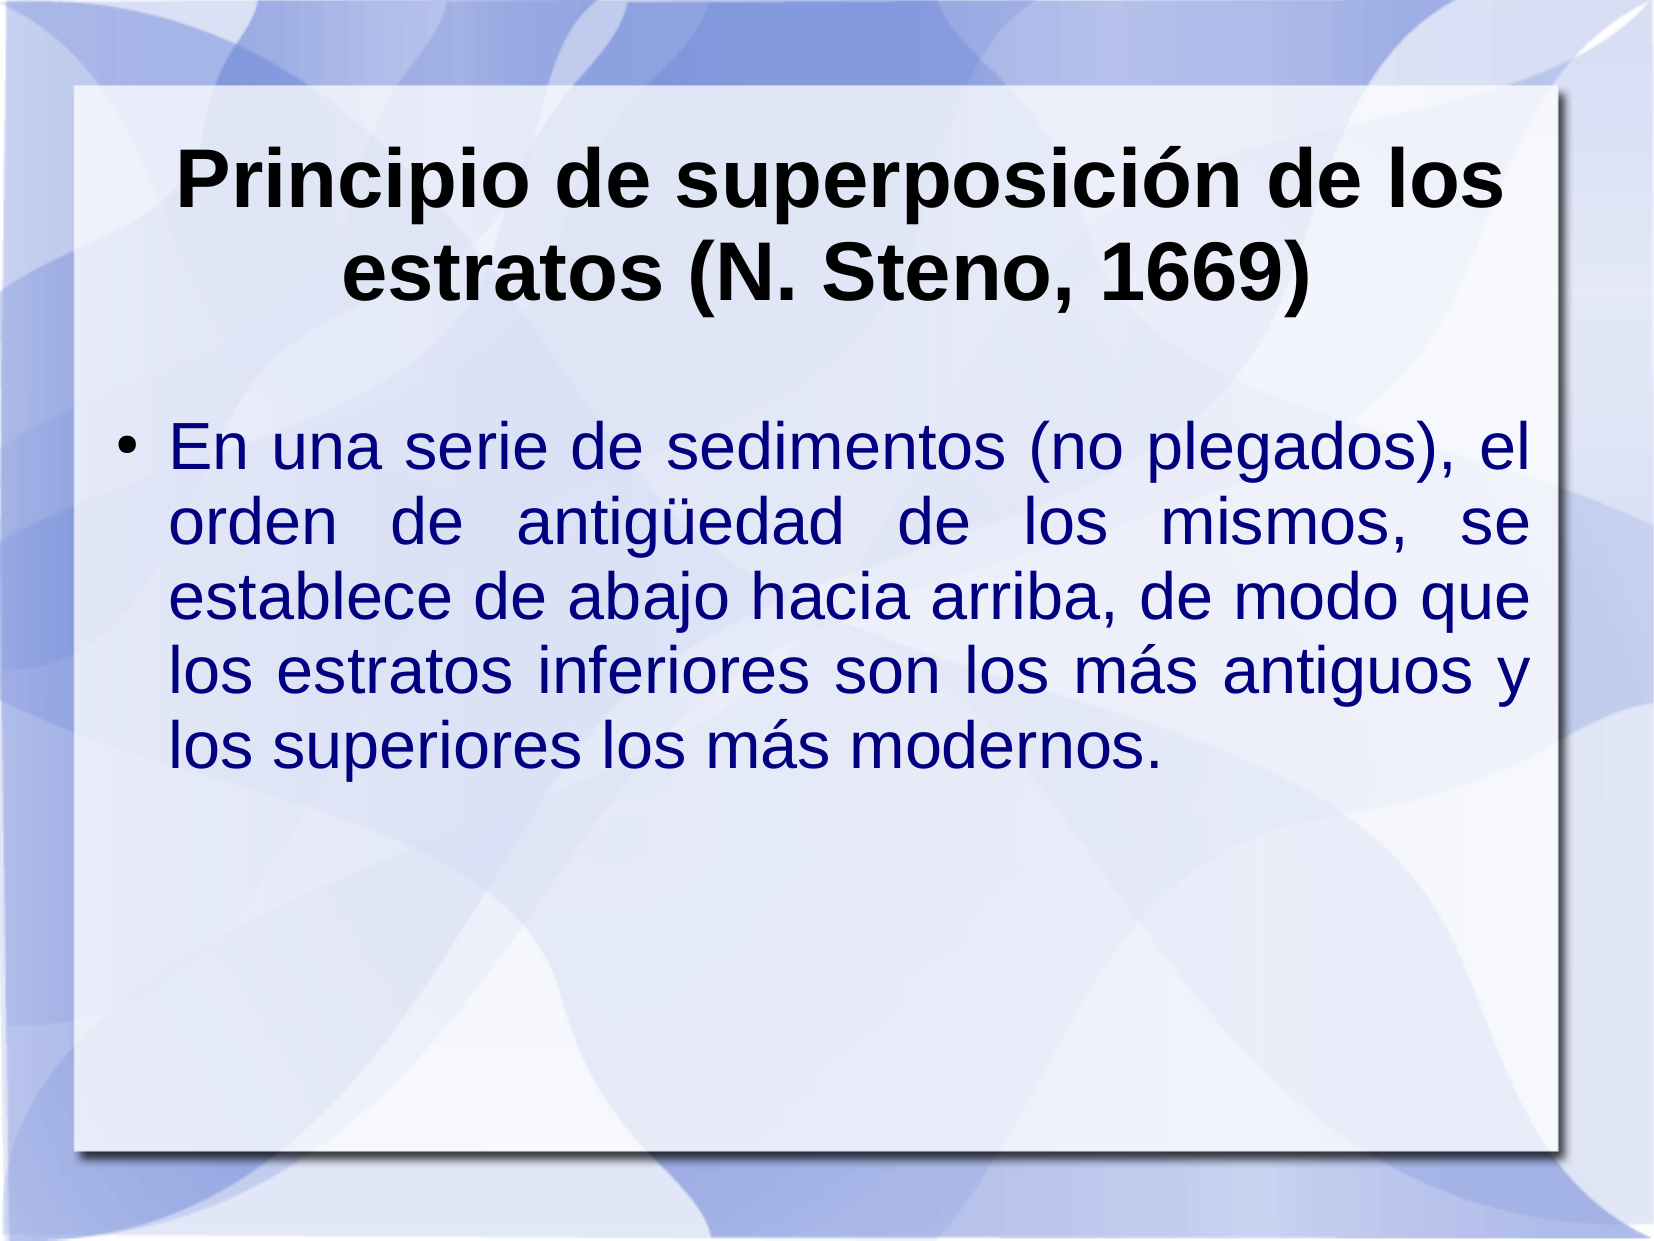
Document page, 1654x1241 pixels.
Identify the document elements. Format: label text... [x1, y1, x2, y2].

picture [0, 0, 1654, 1241]
title Principio de superposición de los estratos (N. Steno, 1669) [82, 106, 1571, 344]
list En una serie de sedimentos (no plegados), el orden de antigüedad de los mismos, se establece de abajo hacia arriba, de modo que los estratos inferiores son los más antiguos y los superiores los más modernos. [82, 401, 1548, 1108]
